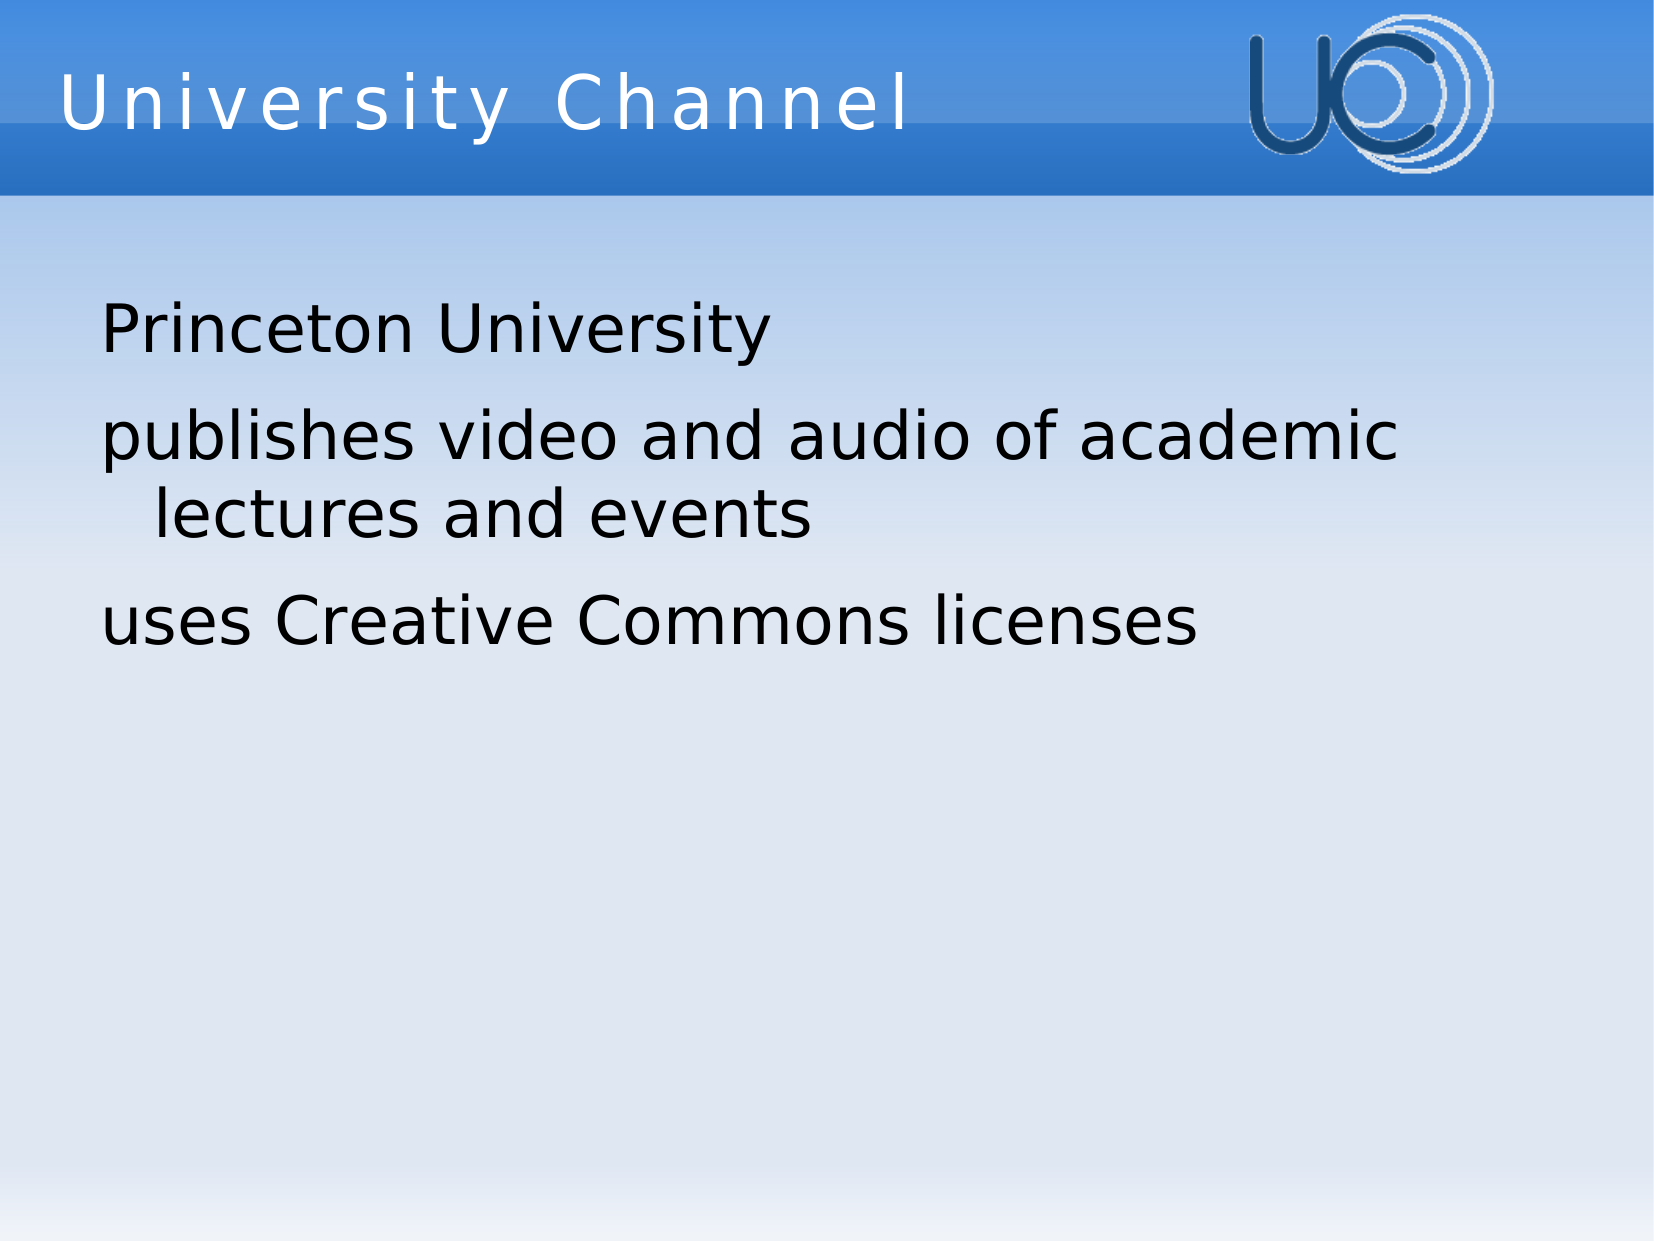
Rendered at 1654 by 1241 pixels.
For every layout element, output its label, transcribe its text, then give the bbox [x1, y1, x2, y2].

picture [0, 0, 1654, 1241]
title University Channel [59, 29, 1228, 178]
list Princeton University publishes video and audio of academic lectures and events uses Creative Commons licenses [82, 290, 1571, 1109]
